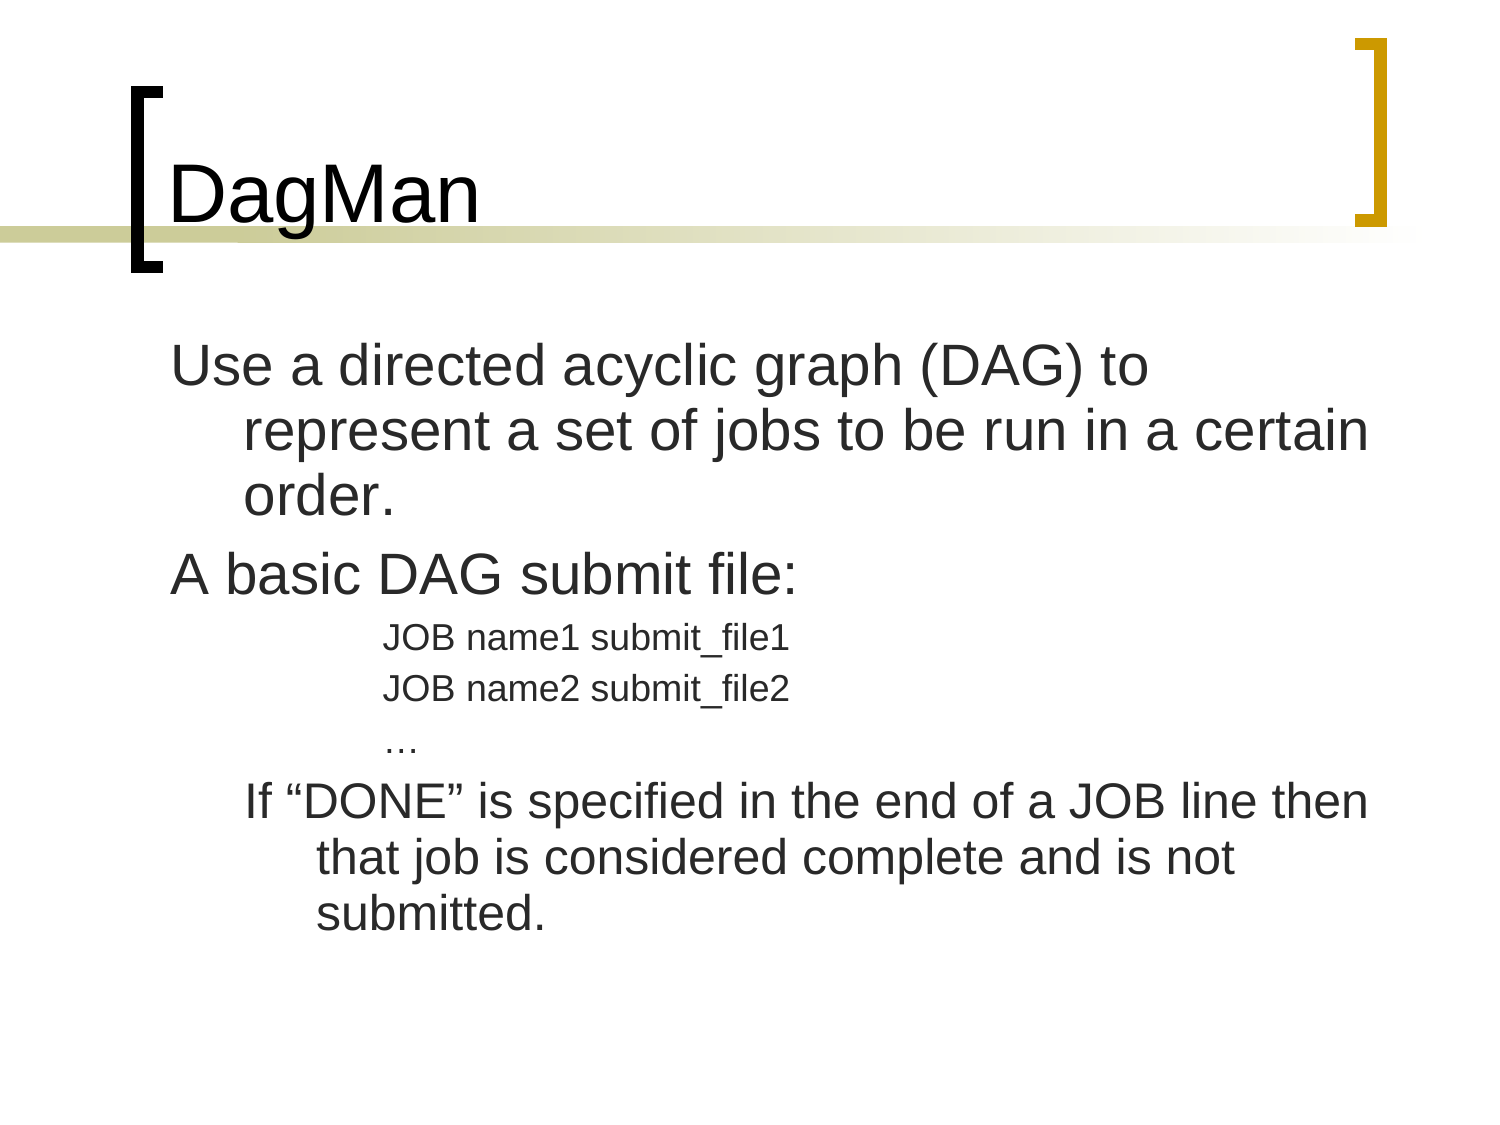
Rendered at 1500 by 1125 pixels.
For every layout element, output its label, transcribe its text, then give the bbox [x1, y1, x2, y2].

list Use a directed acyclic graph (DAG) to represent a set of jobs to be run in a certain order. A basic DAG submit file: JOB name1 submit_file1 JOB name2 submit_file2 … If “DONE” is specified in the end of a JOB line then that job is considered complete and is not submitted. [155, 324, 1413, 1001]
title DagMan [152, 15, 1328, 248]
